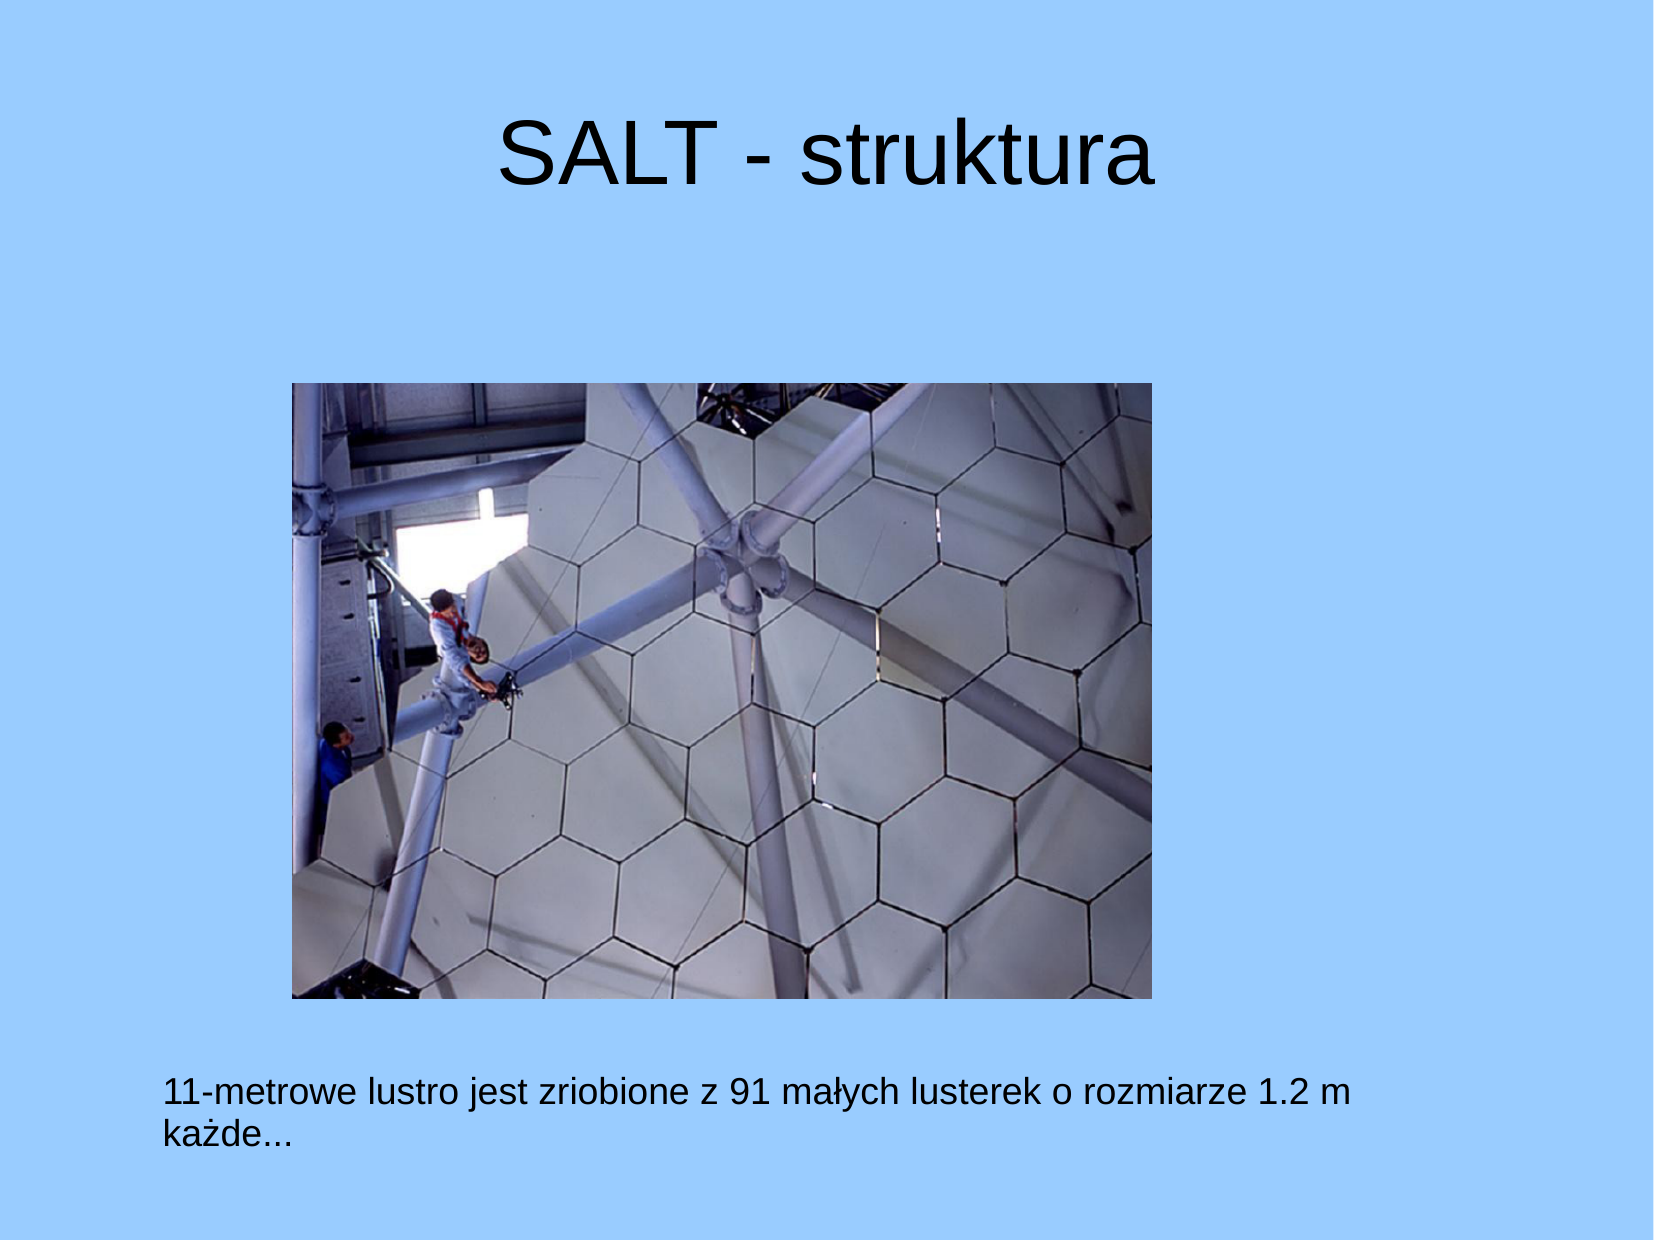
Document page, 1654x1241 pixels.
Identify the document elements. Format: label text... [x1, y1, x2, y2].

text_box 11-metrowe lustro jest zriobione z 91 małych lusterek o rozmiarze 1.2 m każde... [147, 1062, 1477, 1162]
title SALT - struktura [82, 49, 1571, 257]
picture [292, 383, 1152, 999]
